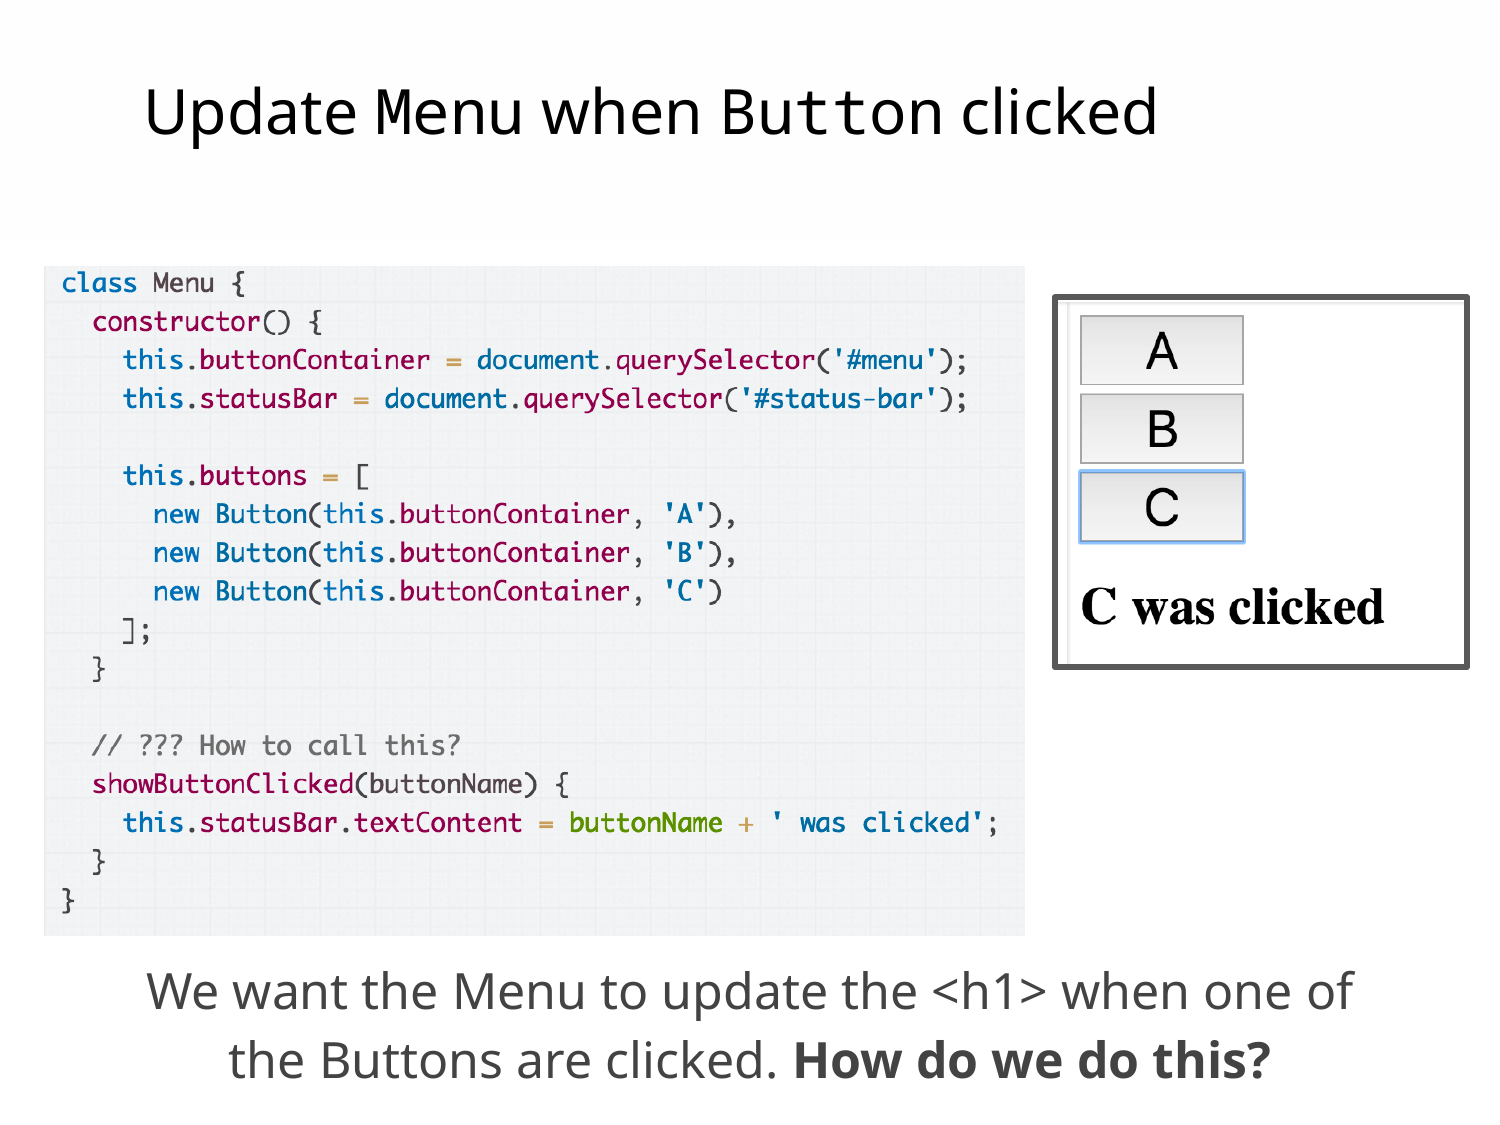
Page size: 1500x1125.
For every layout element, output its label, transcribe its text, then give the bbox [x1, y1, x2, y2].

picture [1057, 300, 1464, 664]
list We want the Menu to update the <h1> when one of the Buttons are clicked. How do we do this? [128, 935, 1372, 1061]
title Update Menu when Button clicked [128, 56, 1372, 183]
picture [44, 266, 1025, 936]
